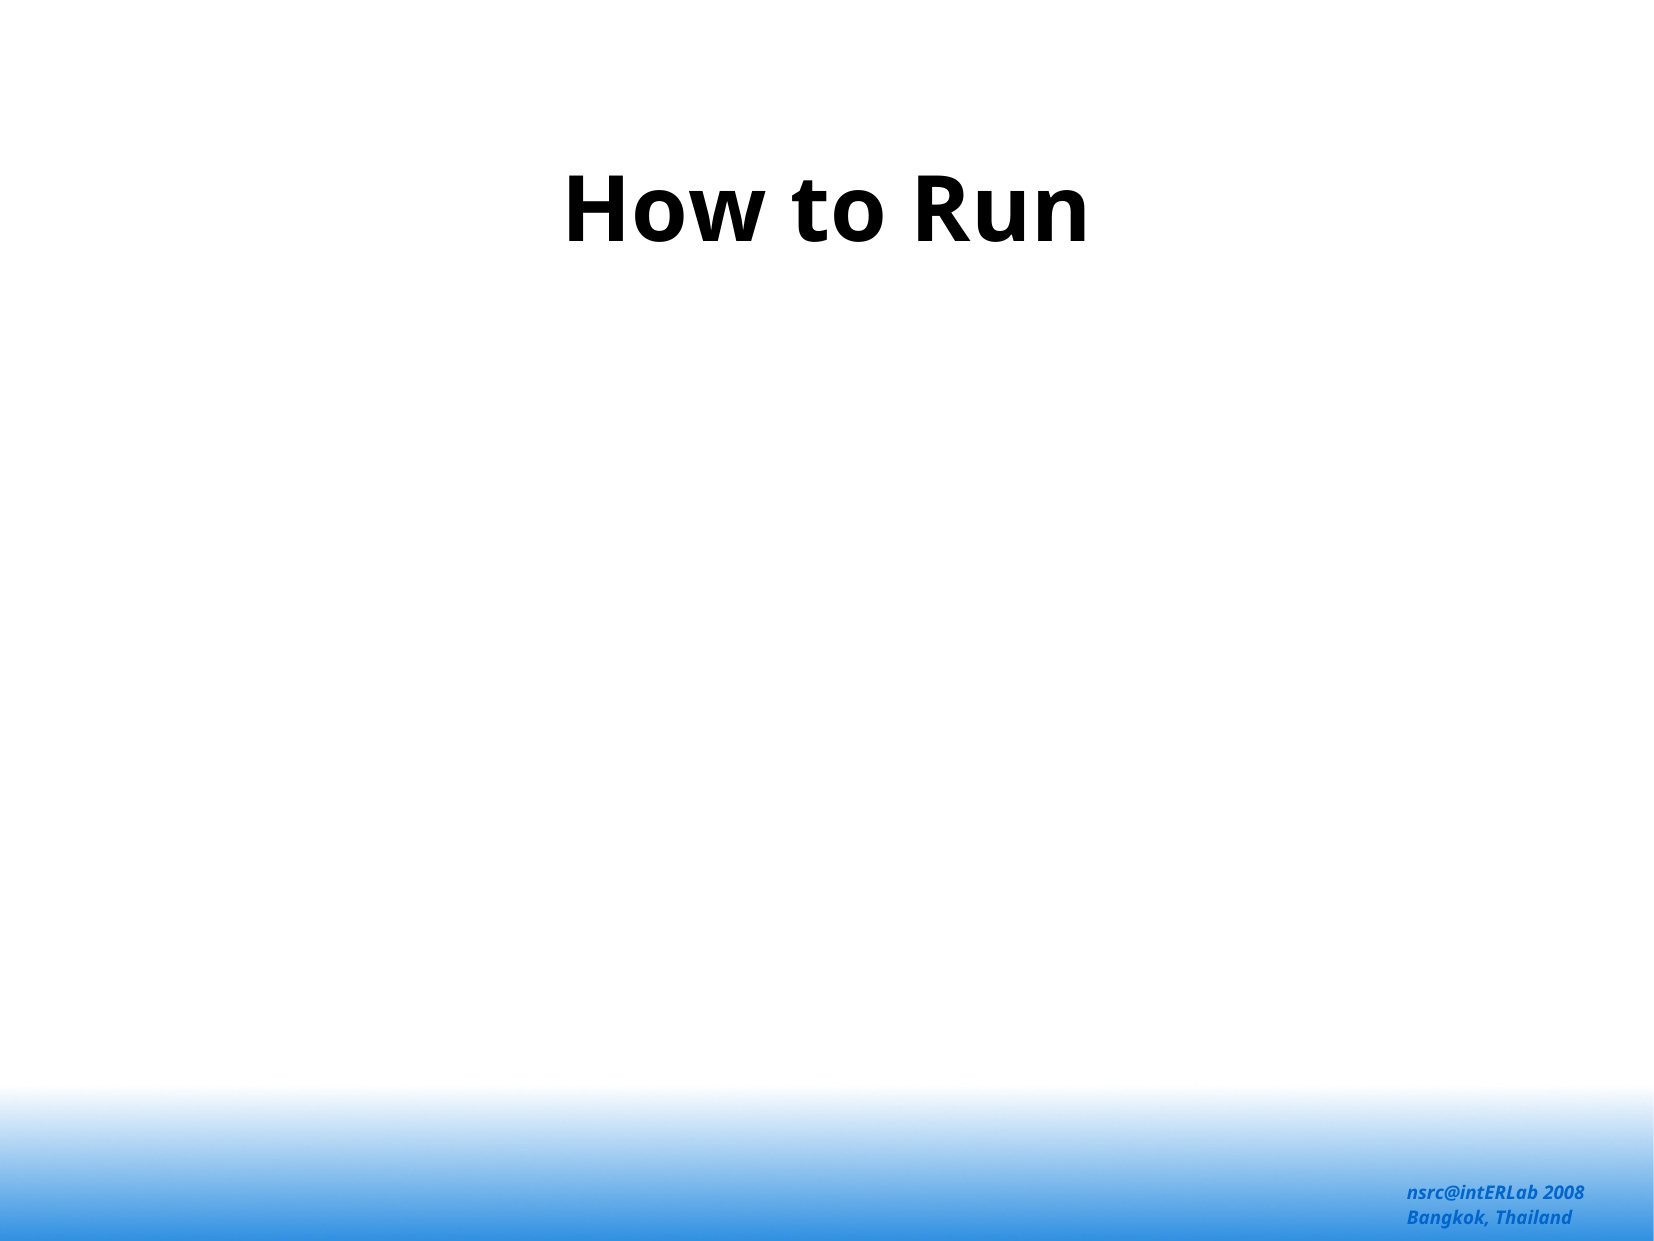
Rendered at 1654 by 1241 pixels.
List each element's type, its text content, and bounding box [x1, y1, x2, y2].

title How to Run [121, 102, 1534, 310]
picture [0, 1083, 1654, 1241]
